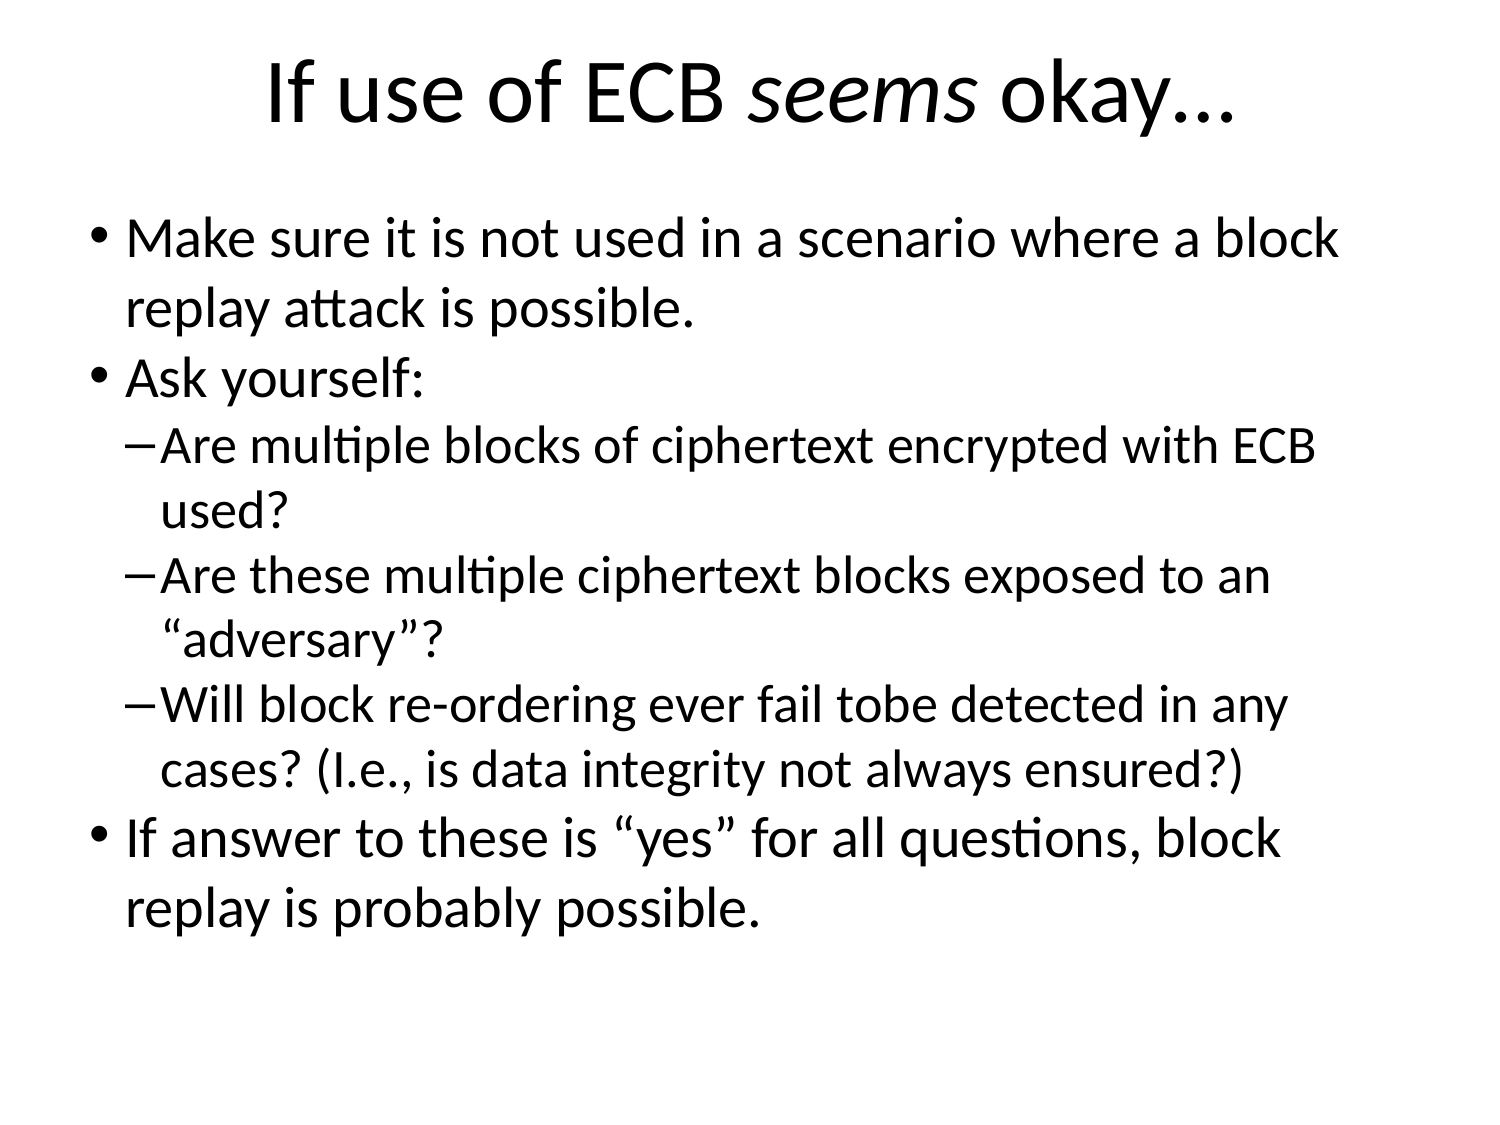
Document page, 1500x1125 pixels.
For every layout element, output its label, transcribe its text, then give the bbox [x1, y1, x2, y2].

text_box Make sure it is not used in a scenario where a block replay attack is possible. Ask yourself: Are multiple blocks of ciphertext encrypted with ECB used? Are these multiple ciphertext blocks exposed to an “adversary”? Will block re-ordering ever fail tobe detected in any cases? (I.e., is data integrity not always ensured?) If answer to these is “yes” for all questions, block replay is probably possible. [75, 191, 1425, 934]
text_box If use of ECB seems okay… [75, 0, 1425, 180]
